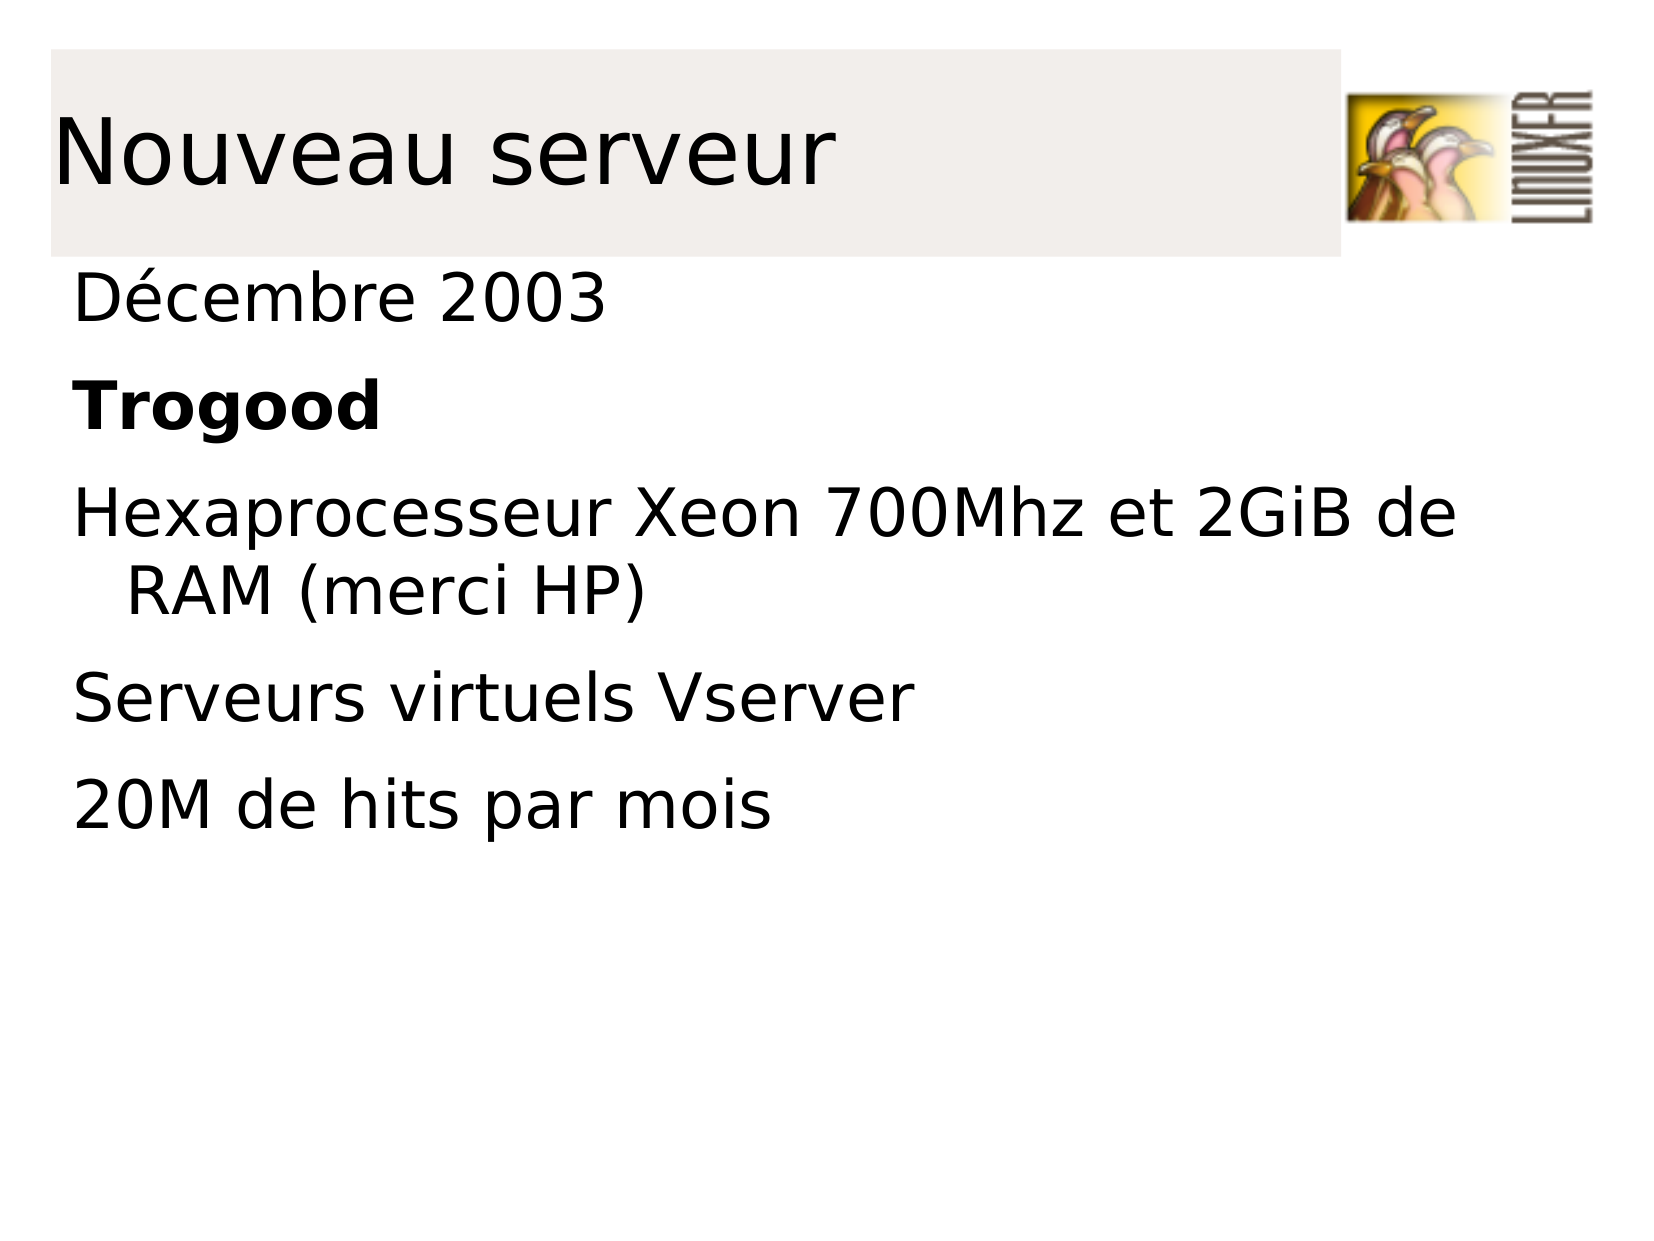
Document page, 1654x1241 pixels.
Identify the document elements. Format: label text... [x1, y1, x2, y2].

picture [1342, 88, 1601, 229]
list Décembre 2003 Trogood Hexaprocesseur Xeon 700Mhz et 2GiB de RAM (merci HP) Serveurs virtuels Vserver 20M de hits par mois [54, 259, 1628, 1103]
title Nouveau serveur [51, 49, 1342, 257]
